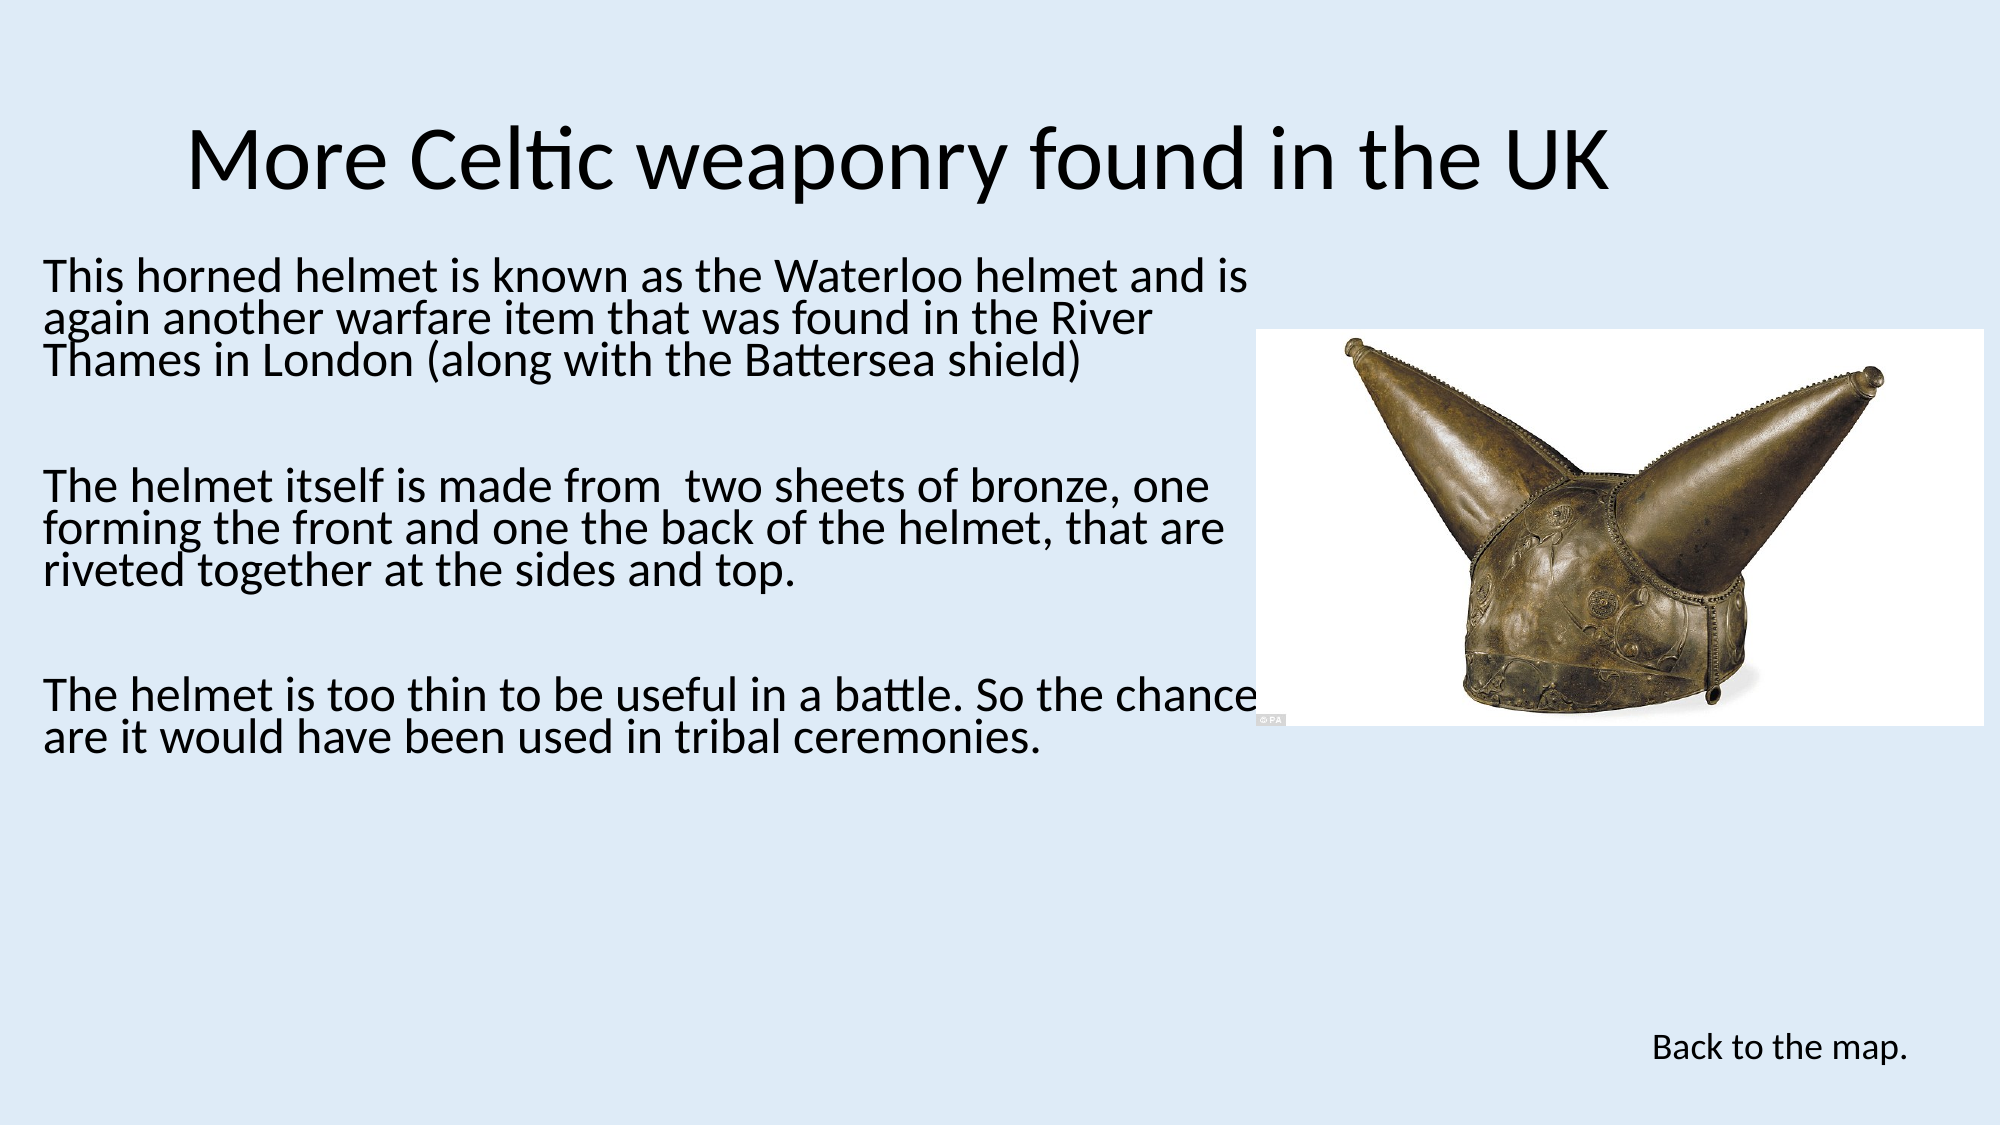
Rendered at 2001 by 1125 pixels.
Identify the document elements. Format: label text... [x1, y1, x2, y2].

title More Celtic weaponry found in the UK [170, 51, 1830, 269]
list This horned helmet is known as the Waterloo helmet and is again another warfare item that was found in the River Thames in London (along with the Battersea shield) The helmet itself is made from two sheets of bronze, one forming the front and one the back of the helmet, that are riveted together at the sides and top. The helmet is too thin to be useful in a battle. So the chances are it would have been used in tribal ceremonies. [27, 251, 1308, 966]
text_box Back to the map. [1637, 1014, 1931, 1076]
picture [1256, 329, 1984, 726]
